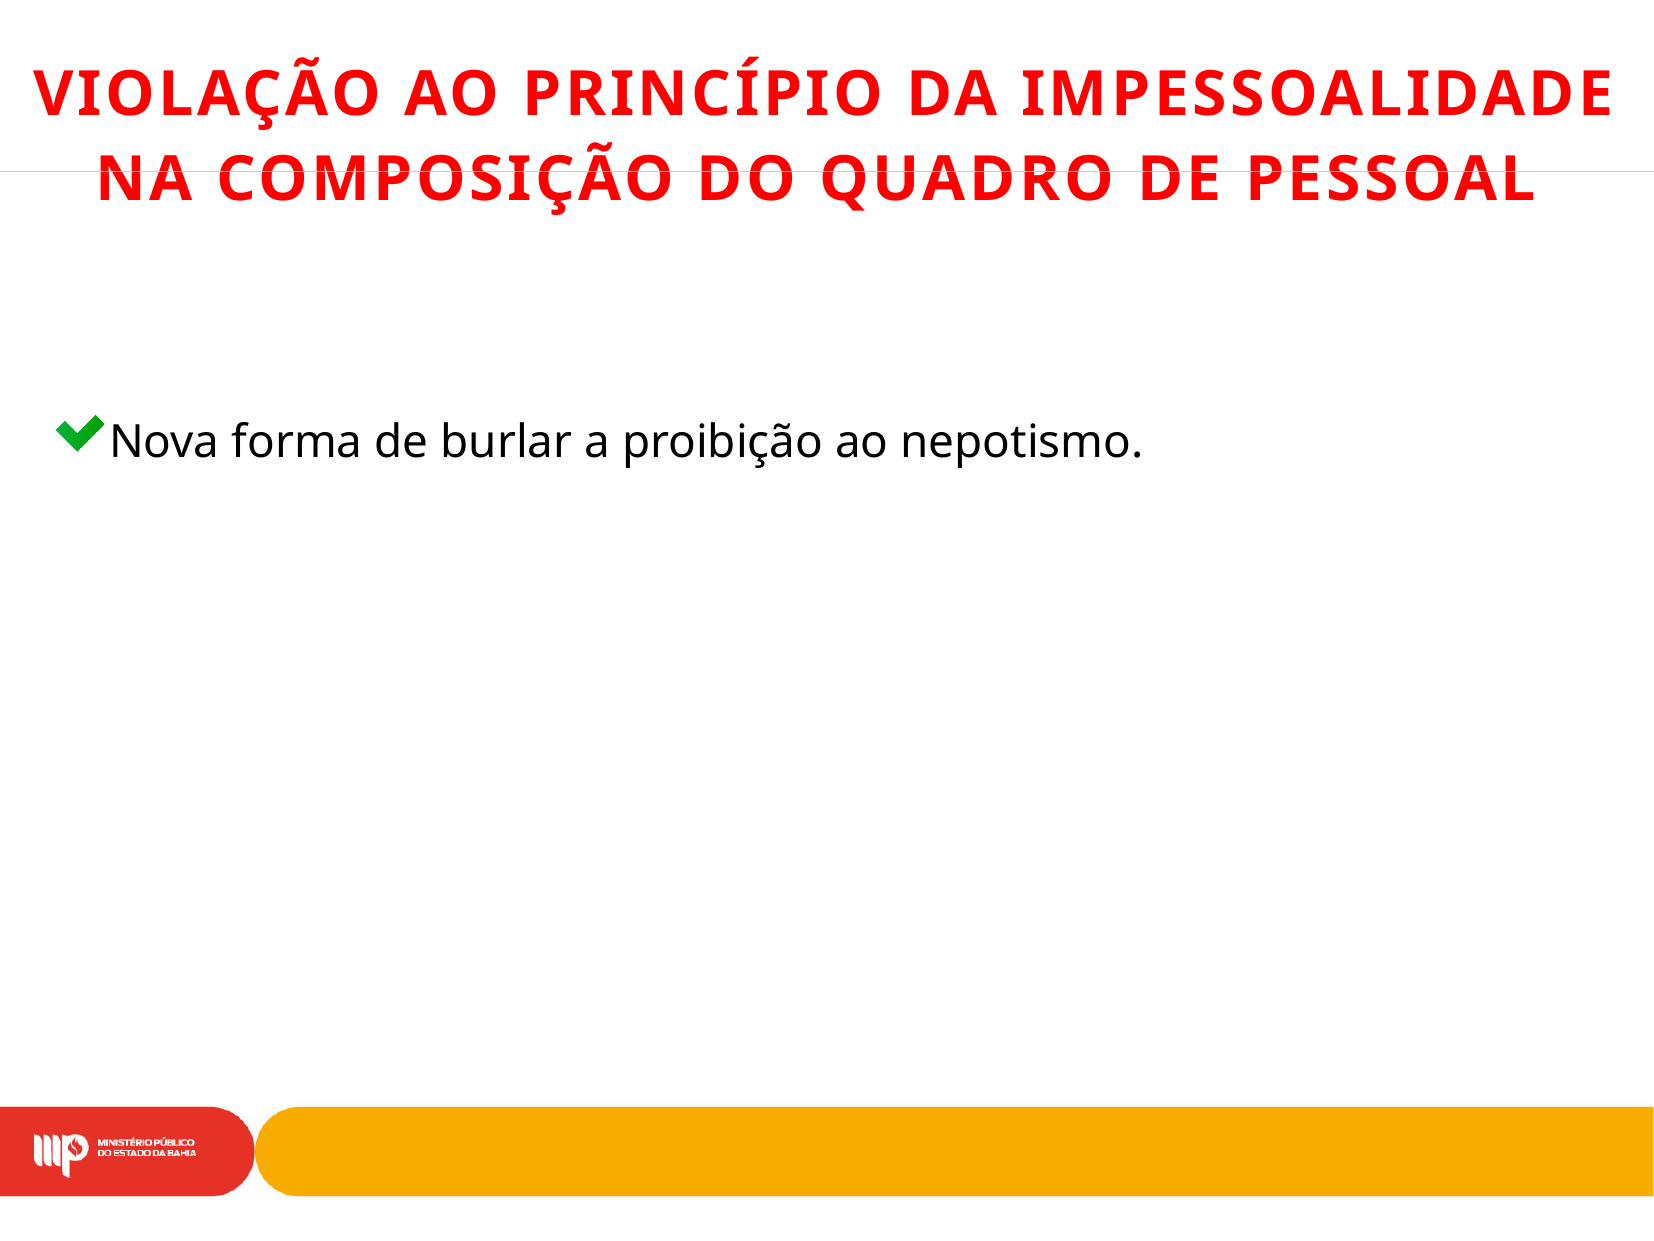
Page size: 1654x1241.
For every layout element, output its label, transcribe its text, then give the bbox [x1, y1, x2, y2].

picture [0, 1101, 1654, 1241]
text_box VIOLAÇÃO AO PRINCÍPIO DA IMPESSOALIDADE NA COMPOSIÇÃO DO QUADRO DE PESSOAL [0, 172, 1654, 214]
text_box Nova forma de burlar a proibição ao nepotismo. [82, 401, 1583, 967]
picture [54, 413, 82, 454]
text_box VIOLAÇÃO AO PRINCÍPIO DA IMPESSOALIDADE NA COMPOSIÇÃO DO QUADRO DE PESSOAL [0, 41, 1654, 171]
